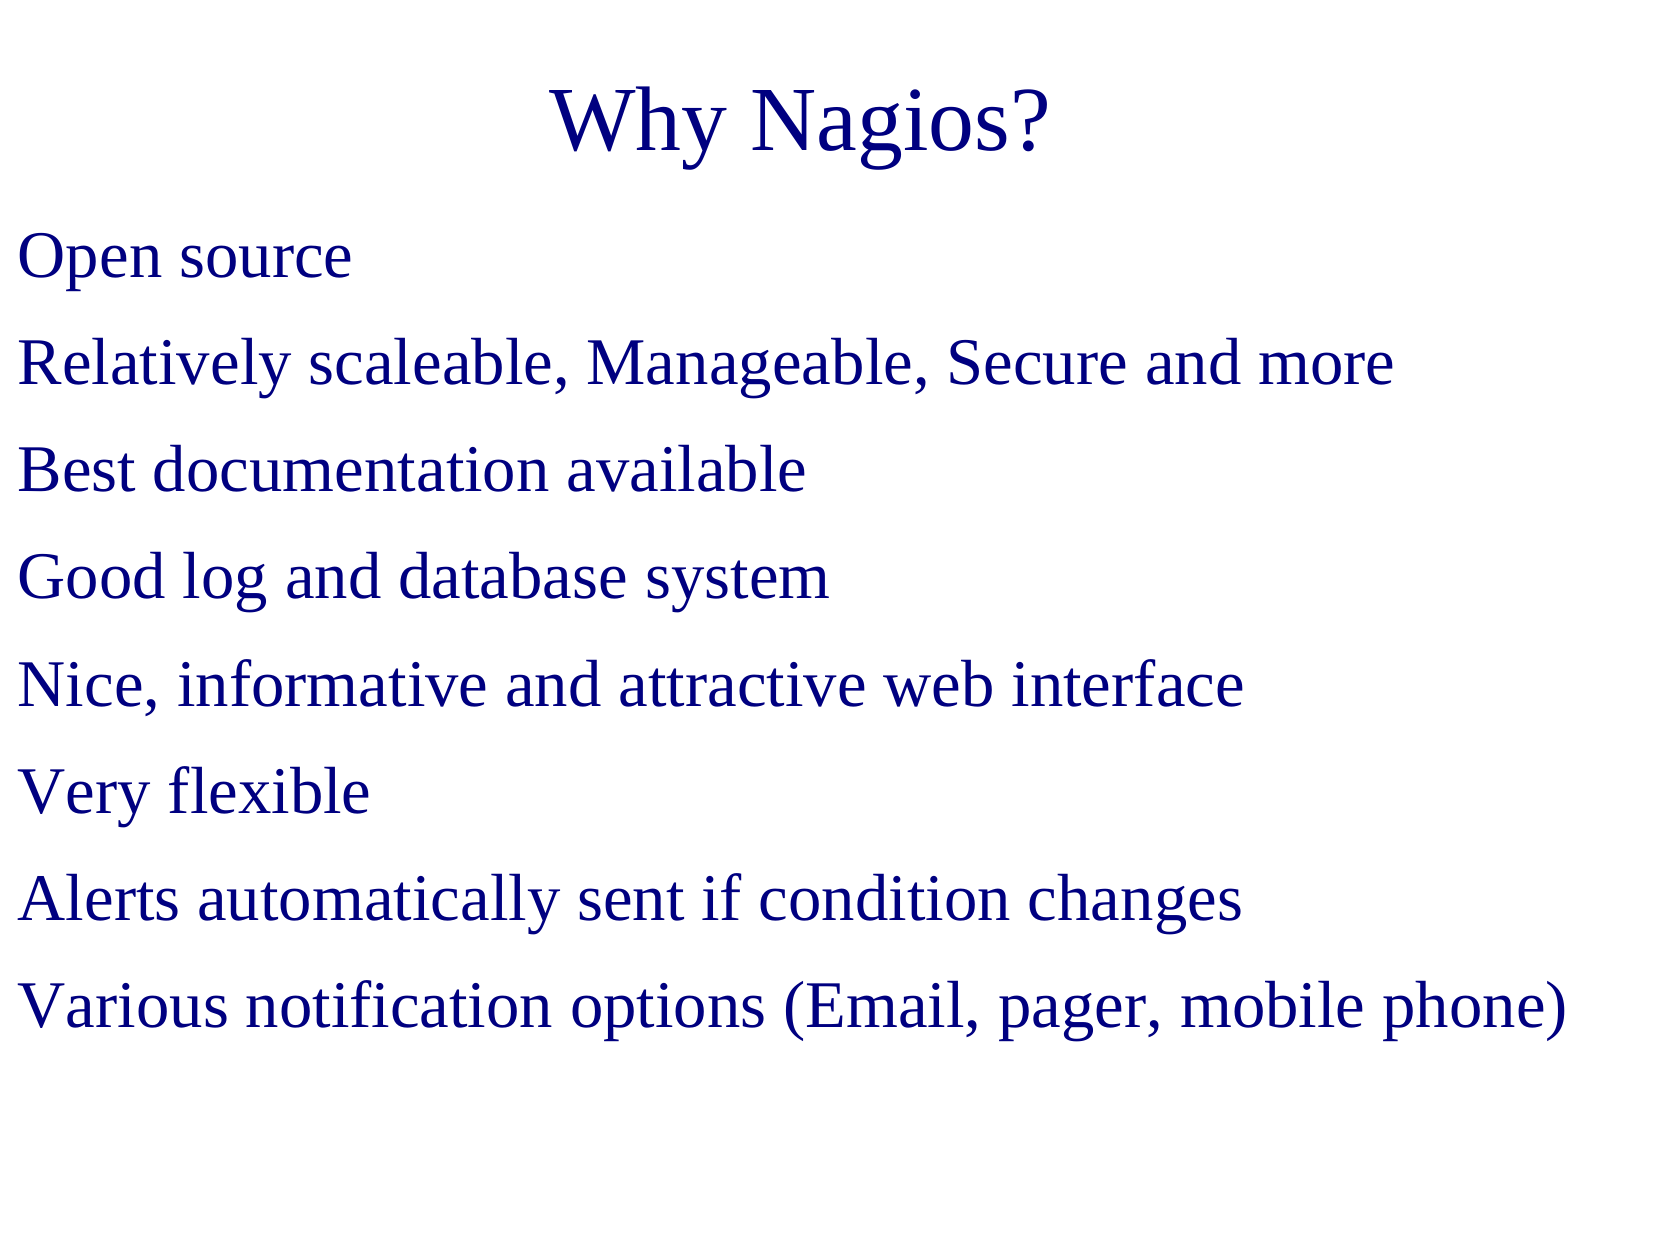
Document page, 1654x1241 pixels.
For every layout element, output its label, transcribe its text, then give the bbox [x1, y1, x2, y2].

title Why Nagios? [94, 13, 1507, 214]
list Open source Relatively scaleable, Manageable, Secure and more Best documentation available Good log and database system Nice, informative and attractive web interface Very flexible Alerts automatically sent if condition changes Various notification options (Email, pager, mobile phone) [0, 214, 1654, 1241]
